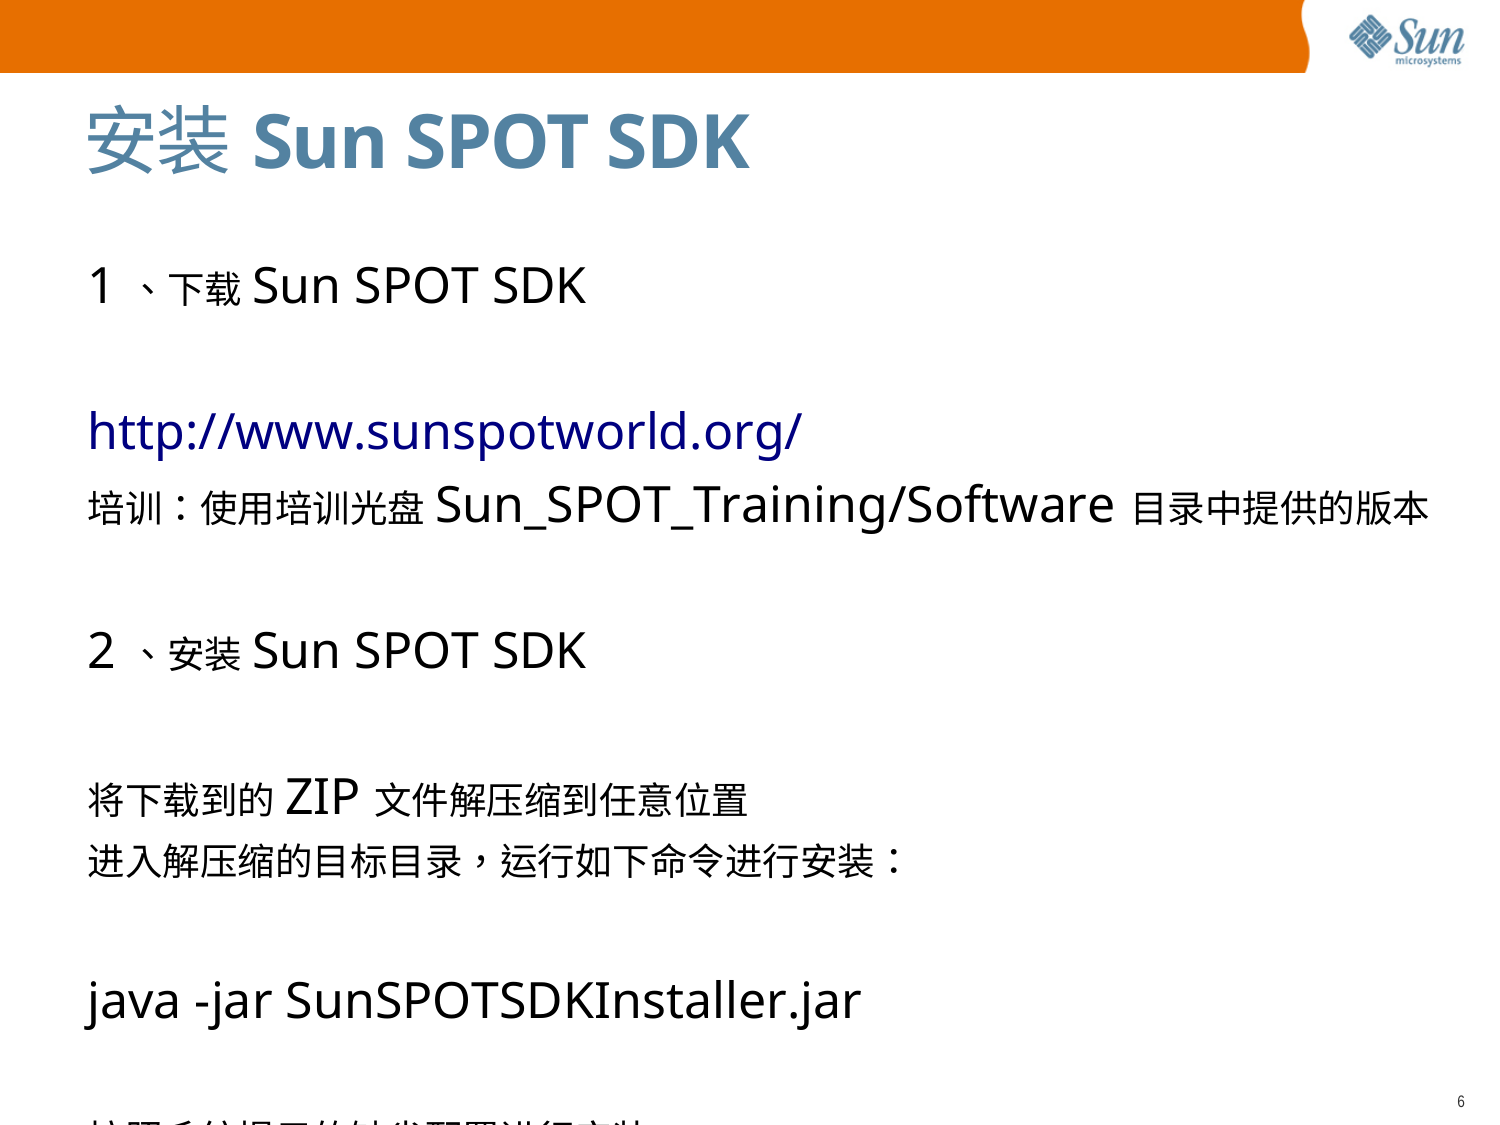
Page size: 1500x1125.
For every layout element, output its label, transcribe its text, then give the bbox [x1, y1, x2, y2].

title 安装Sun SPOT SDK [83, 94, 1446, 199]
text_box 1、下载Sun SPOT SDK http://www.sunspotworld.org/ 培训：使用培训光盘Sun_SPOT_Training/Software目录中提供的版本 2、安装Sun SPOT SDK 将下载到的ZIP文件解压缩到任意位置 进入解压缩的目标目录，运行如下命令进行安装： java -jar SunSPOTSDKInstaller.jar 按照系统提示的缺省配置进行安装 [87, 256, 1395, 1115]
picture [0, 0, 1500, 73]
